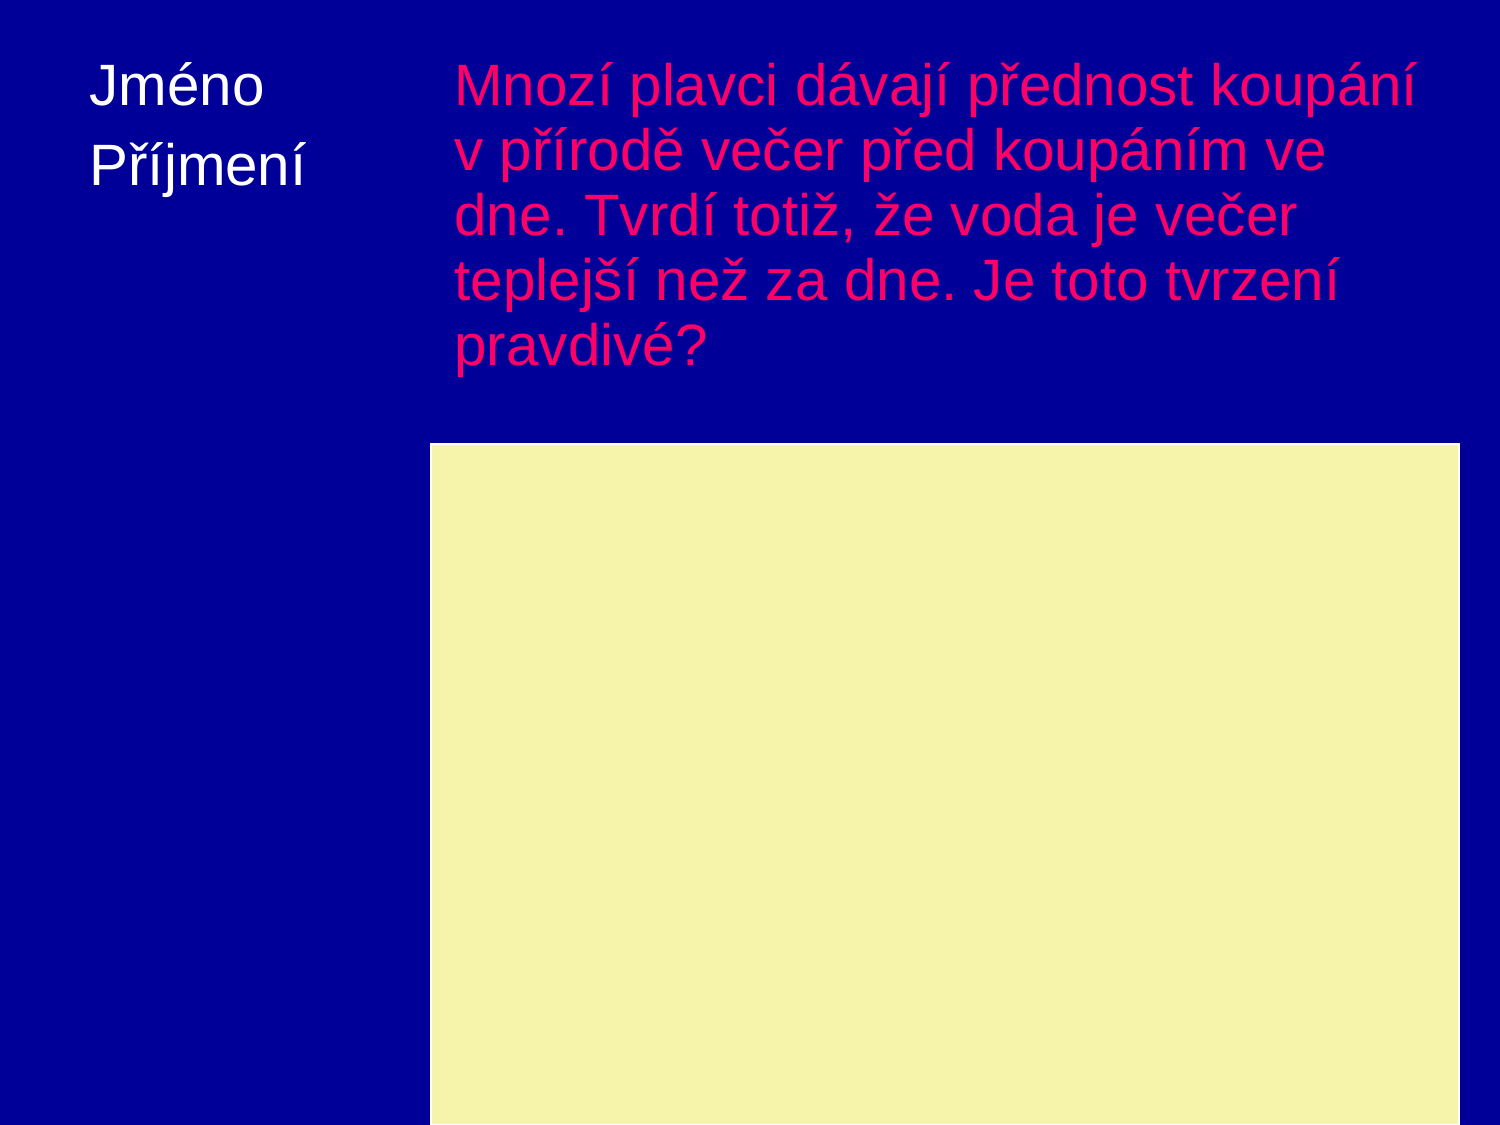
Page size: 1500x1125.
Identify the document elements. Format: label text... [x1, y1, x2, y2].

text_box Mnozí plavci dávají přednost koupání v přírodě večer před koupáním ve dne. Tvrdí totiž, že voda je večer teplejší než za dne. Je toto tvrzení pravdivé? [440, 45, 1459, 444]
text_box Jméno Příjmení [75, 45, 440, 525]
text_box [430, 444, 1459, 1125]
